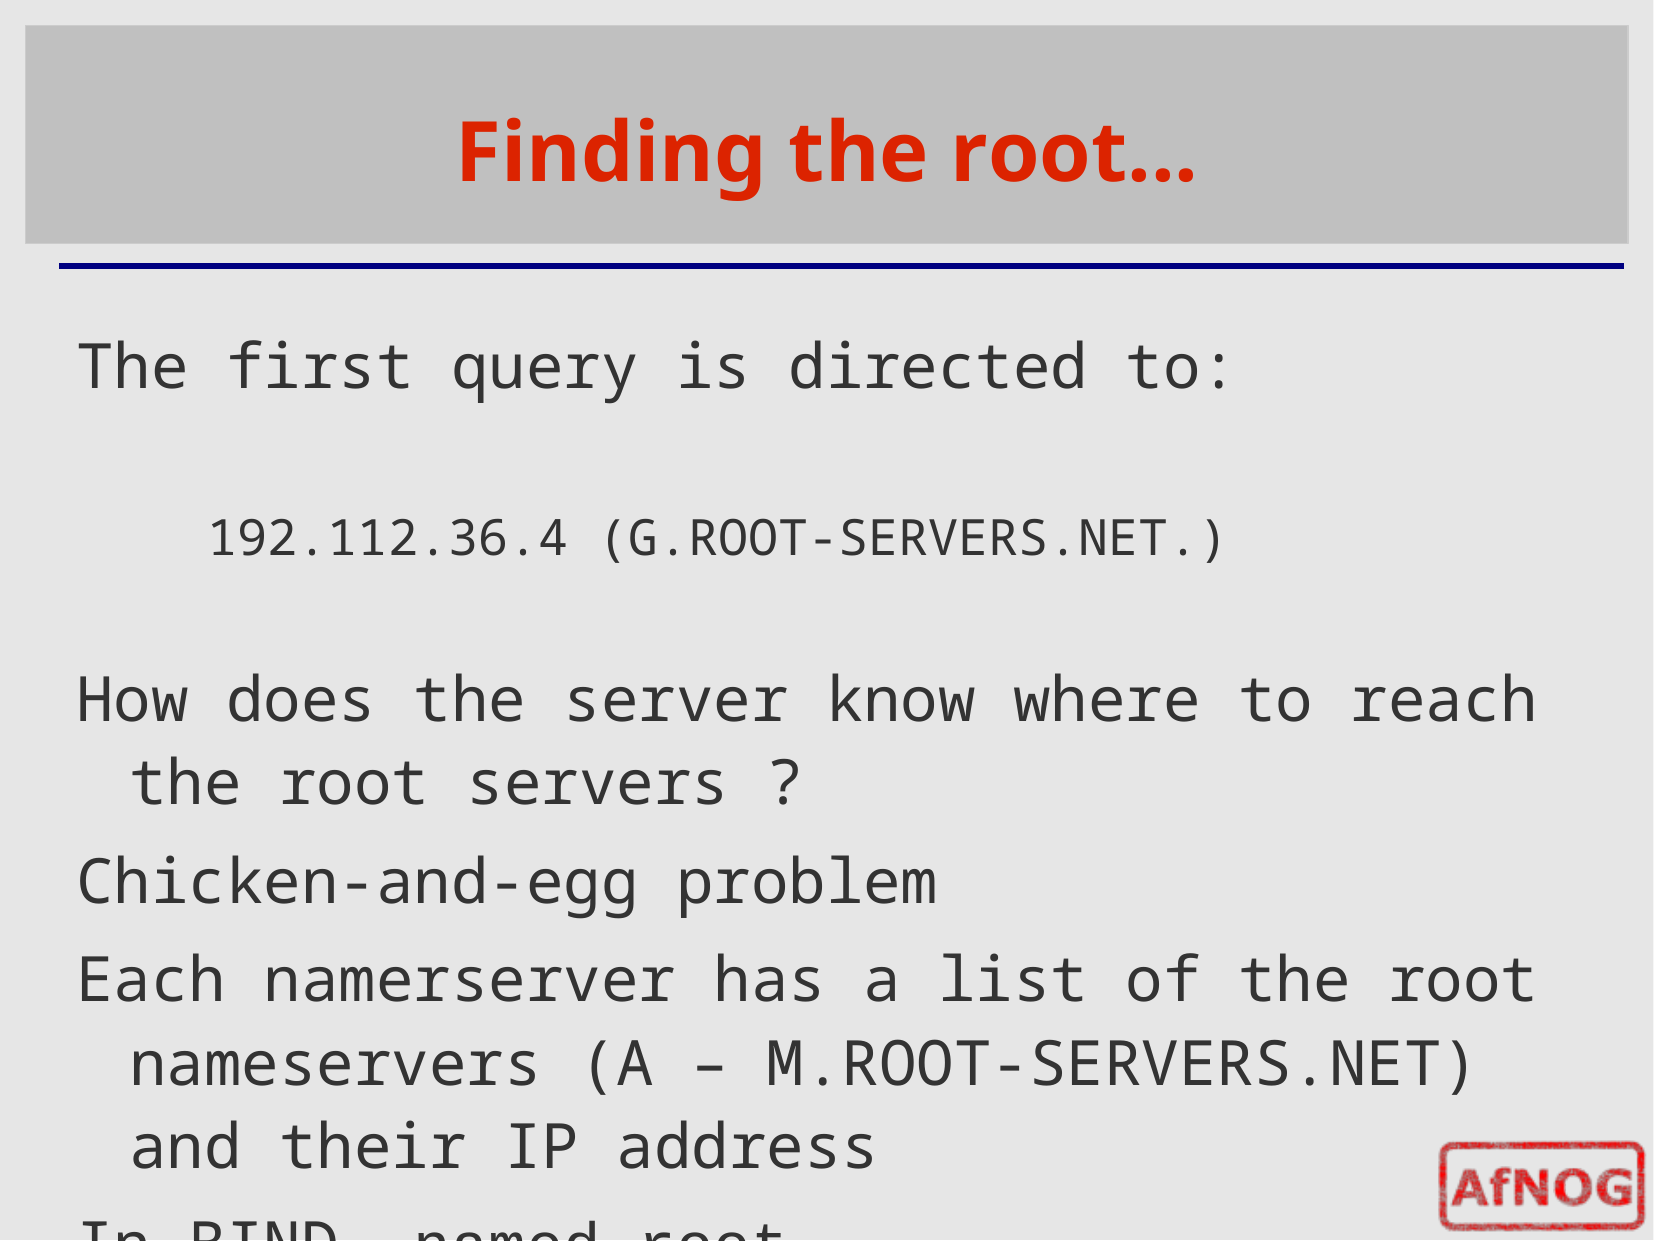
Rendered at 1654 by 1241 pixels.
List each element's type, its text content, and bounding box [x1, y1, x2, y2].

title Finding the root... [121, 46, 1534, 254]
picture [1437, 1139, 1648, 1235]
list The first query is directed to: 192.112.36.4 (G.ROOT-SERVERS.NET.) How does the server know where to reach the root servers ? Chicken-and-egg problem Each namerserver has a list of the root nameservers (A – M.ROOT-SERVERS.NET) and their IP address In BIND, named.root [59, 322, 1595, 1188]
